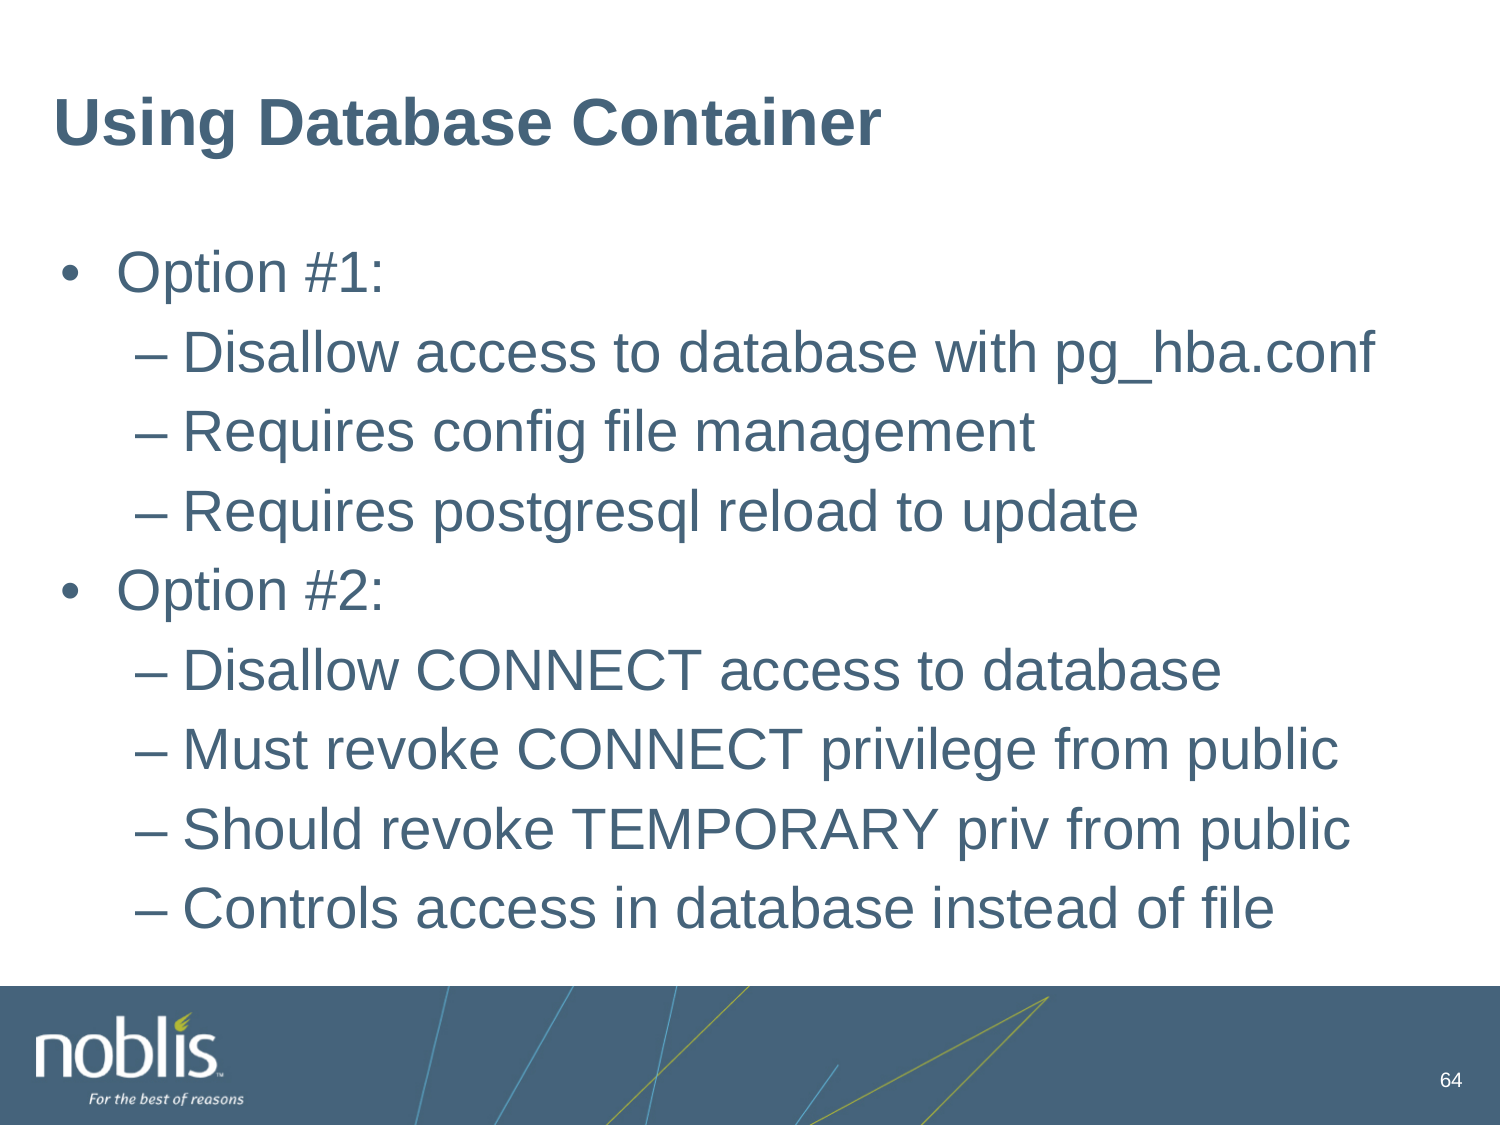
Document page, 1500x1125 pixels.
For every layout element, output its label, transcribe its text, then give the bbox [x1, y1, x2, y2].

picture [0, 986, 1500, 1125]
list Option #1: Disallow access to database with pg_hba.conf Requires config file management Requires postgresql reload to update Option #2: Disallow CONNECT access to database Must revoke CONNECT privilege from public Should revoke TEMPORARY priv from public Controls access in database instead of file [60, 239, 1437, 968]
title Using Database Container [53, 38, 1438, 211]
